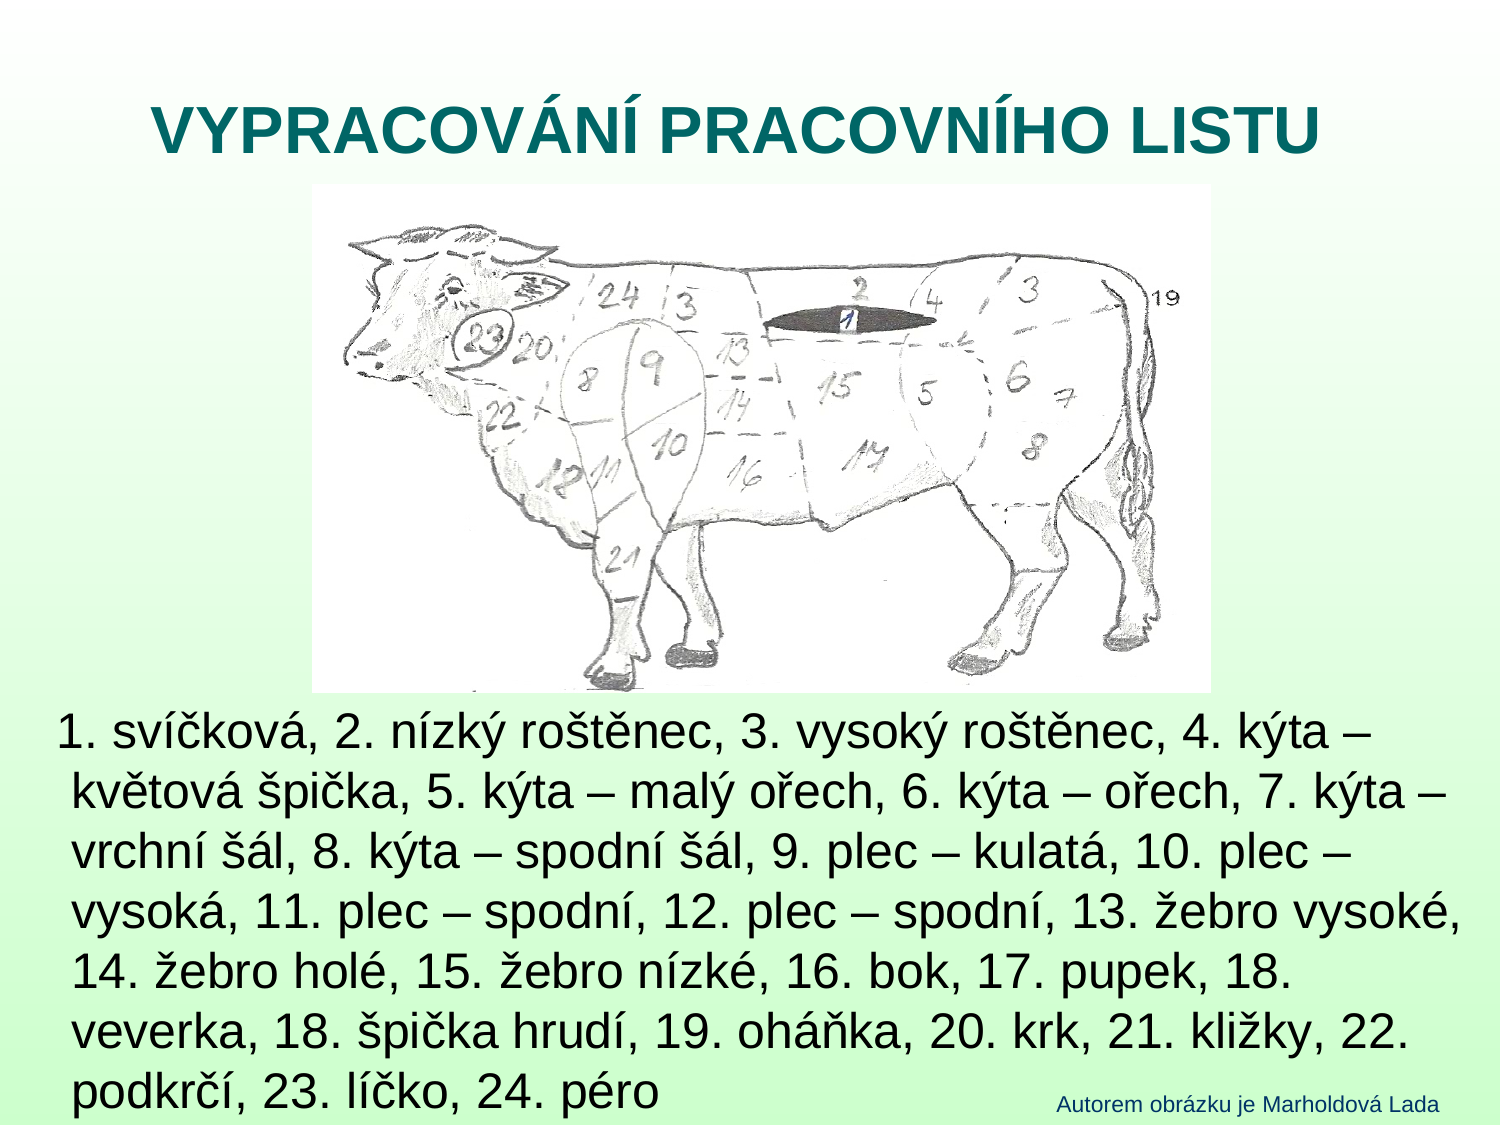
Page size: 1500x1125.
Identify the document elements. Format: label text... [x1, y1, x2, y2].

text_box 1. svíčková, 2. nízký roštěnec, 3. vysoký roštěnec, 4. kýta – květová špička, 5. kýta – malý ořech, 6. kýta – ořech, 7. kýta – vrchní šál, 8. kýta – spodní šál, 9. plec – kulatá, 10. plec – vysoká, 11. plec – spodní, 12. plec – spodní, 13. žebro vysoké, 14. žebro holé, 15. žebro nízké, 16. bok, 17. pupek, 18. veverka, 18. špička hrudí, 19. oháňka, 20. krk, 21. kližky, 22. podkrčí, 23. líčko, 24. péro [0, 690, 1500, 1125]
picture [312, 184, 1211, 690]
text_box Autorem obrázku je Marholdová Lada [1041, 1082, 1500, 1125]
title VYPRACOVÁNÍ PRACOVNÍHO LISTU [135, 11, 1413, 176]
